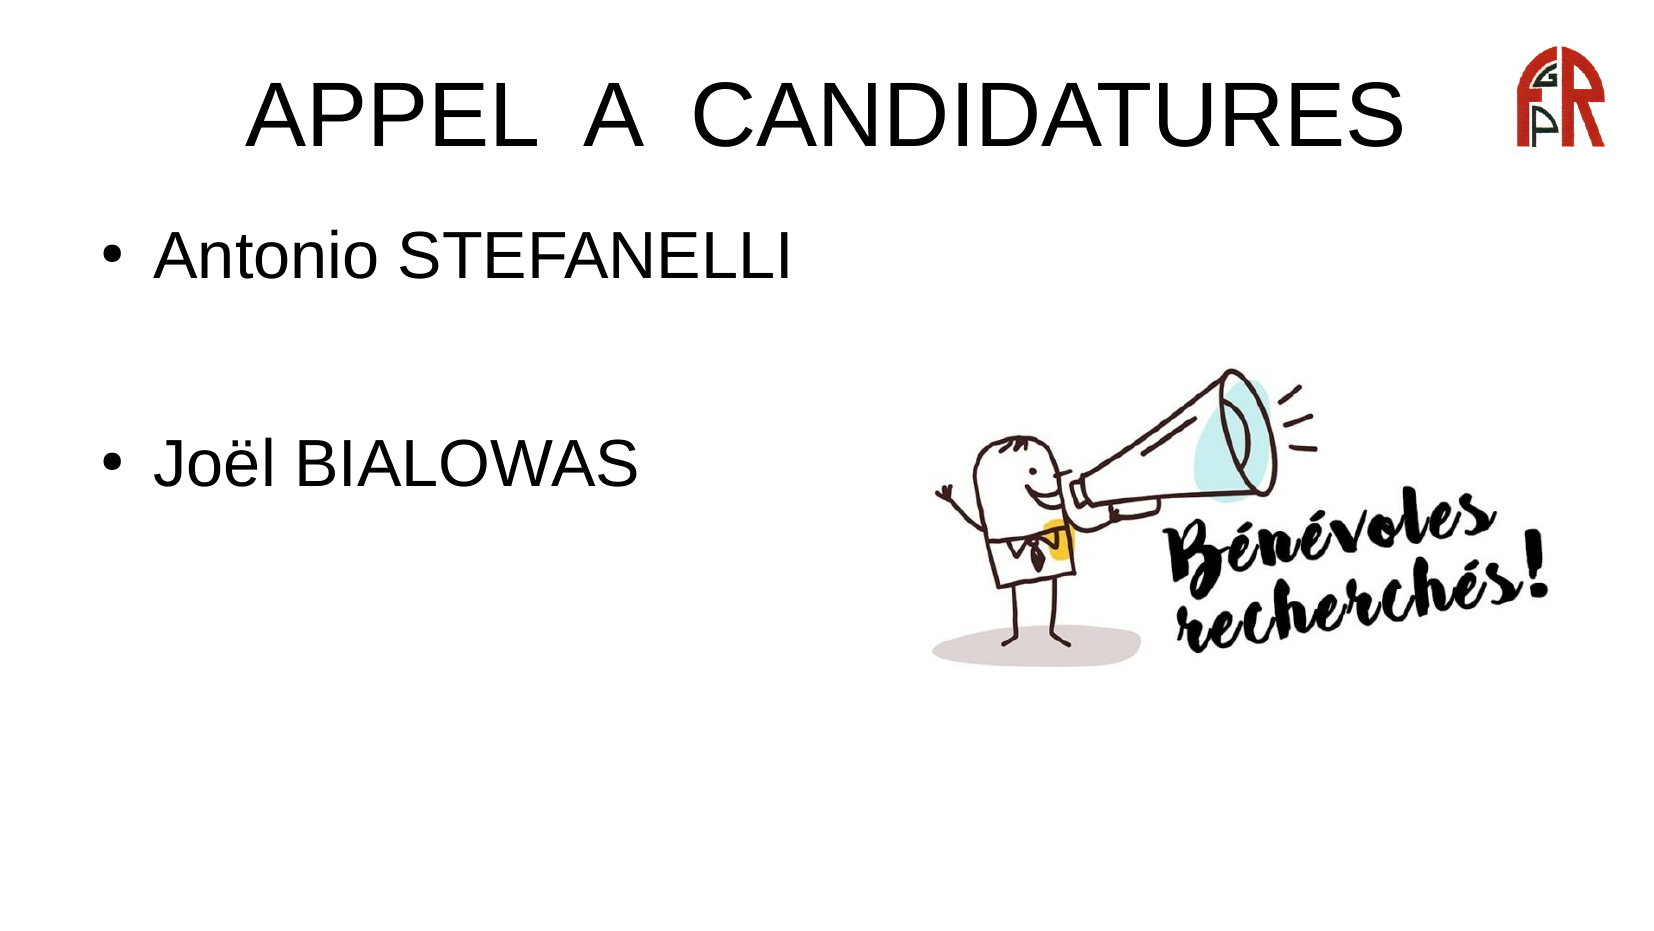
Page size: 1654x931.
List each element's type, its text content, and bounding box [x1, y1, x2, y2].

title APPEL A CANDIDATURES [82, 37, 1571, 193]
list Antonio STEFANELLI Joël BIALOWAS [82, 217, 1571, 758]
picture [1506, 37, 1618, 156]
picture [915, 355, 1562, 680]
